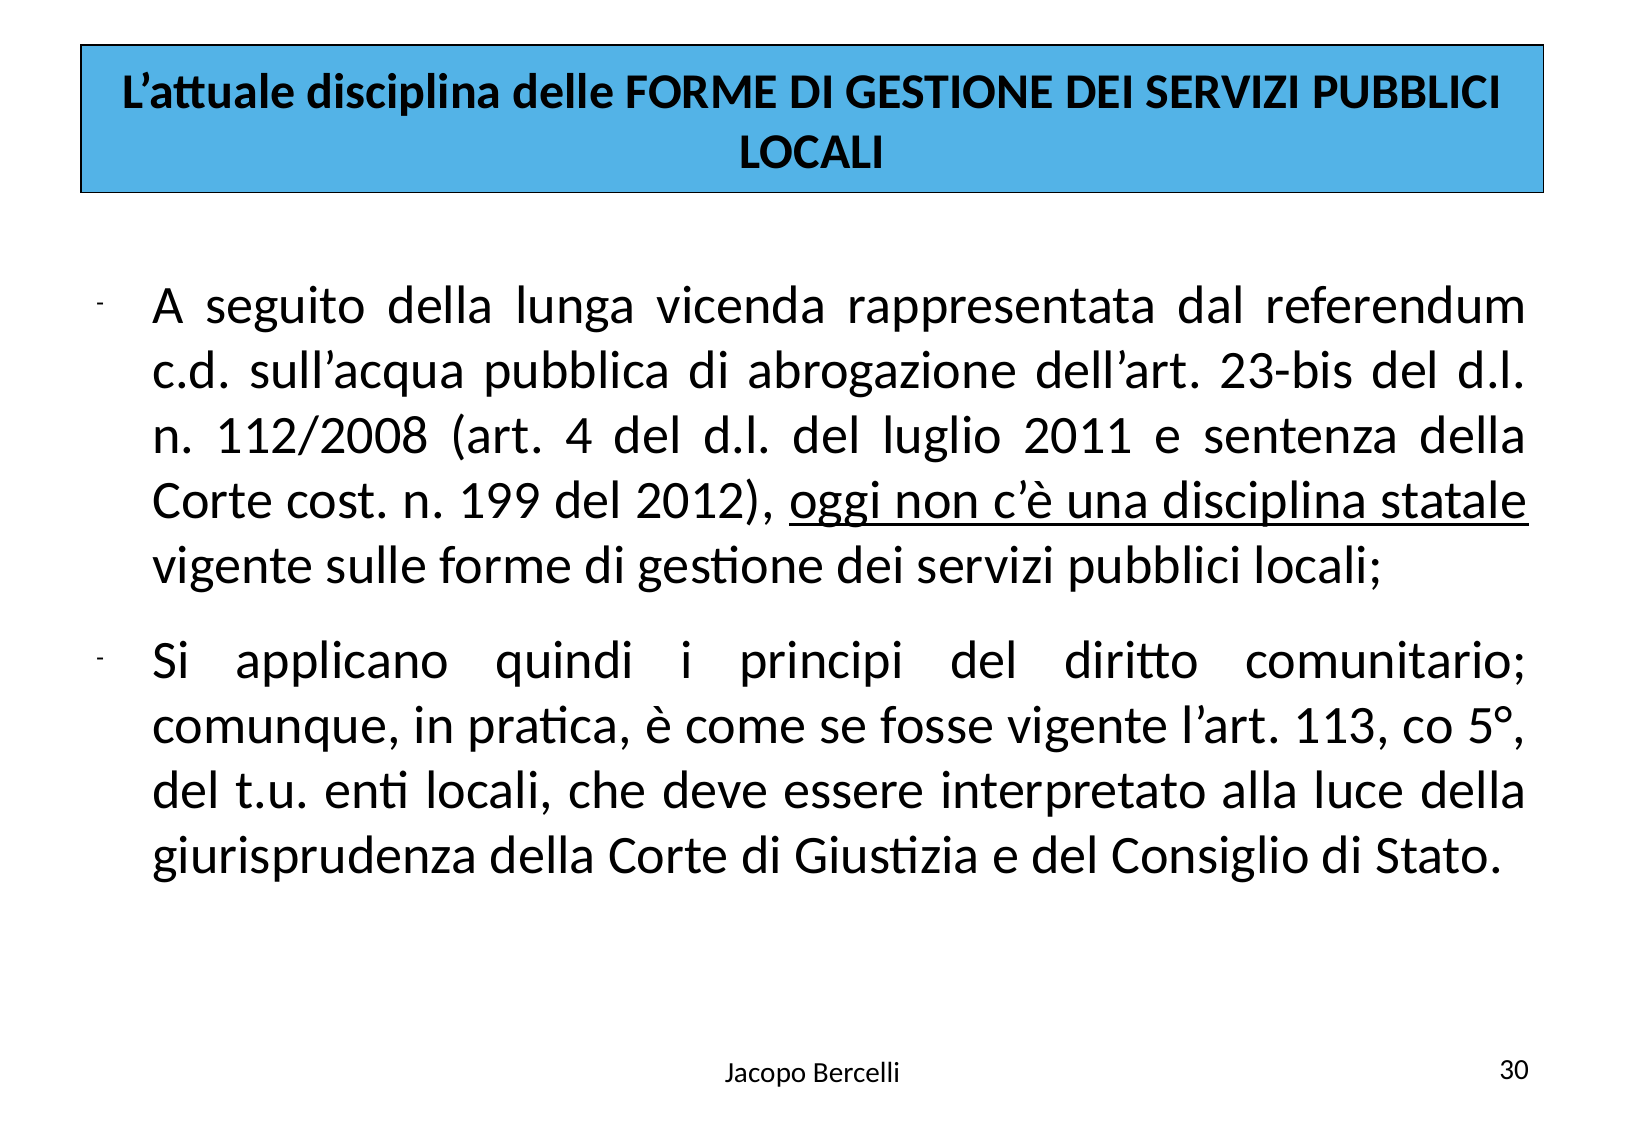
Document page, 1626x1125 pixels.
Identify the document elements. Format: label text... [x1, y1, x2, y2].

text_box Jacopo Bercelli [633, 1046, 992, 1097]
slide_number <numero> [1164, 1042, 1544, 1103]
list A seguito della lunga vicenda rappresentata dal referendum c.d. sull’acqua pubblica di abrogazione dell’art. 23-bis del d.l. n. 112/2008 (art. 4 del d.l. del luglio 2011 e sentenza della Corte cost. n. 199 del 2012), oggi non c’è una disciplina statale vigente sulle forme di gestione dei servizi pubblici locali; Si applicano quindi i principi del diritto comunitario; comunque, in pratica, è come se fosse vigente l’art. 113, co 5°, del t.u. enti locali, che deve essere interpretato alla luce della giurisprudenza della Corte di Giustizia e del Consiglio di Stato. [81, 262, 1544, 1005]
title L’attuale disciplina delle FORME DI GESTIONE DEI SERVIZI PUBBLICI LOCALI [81, 45, 1544, 193]
